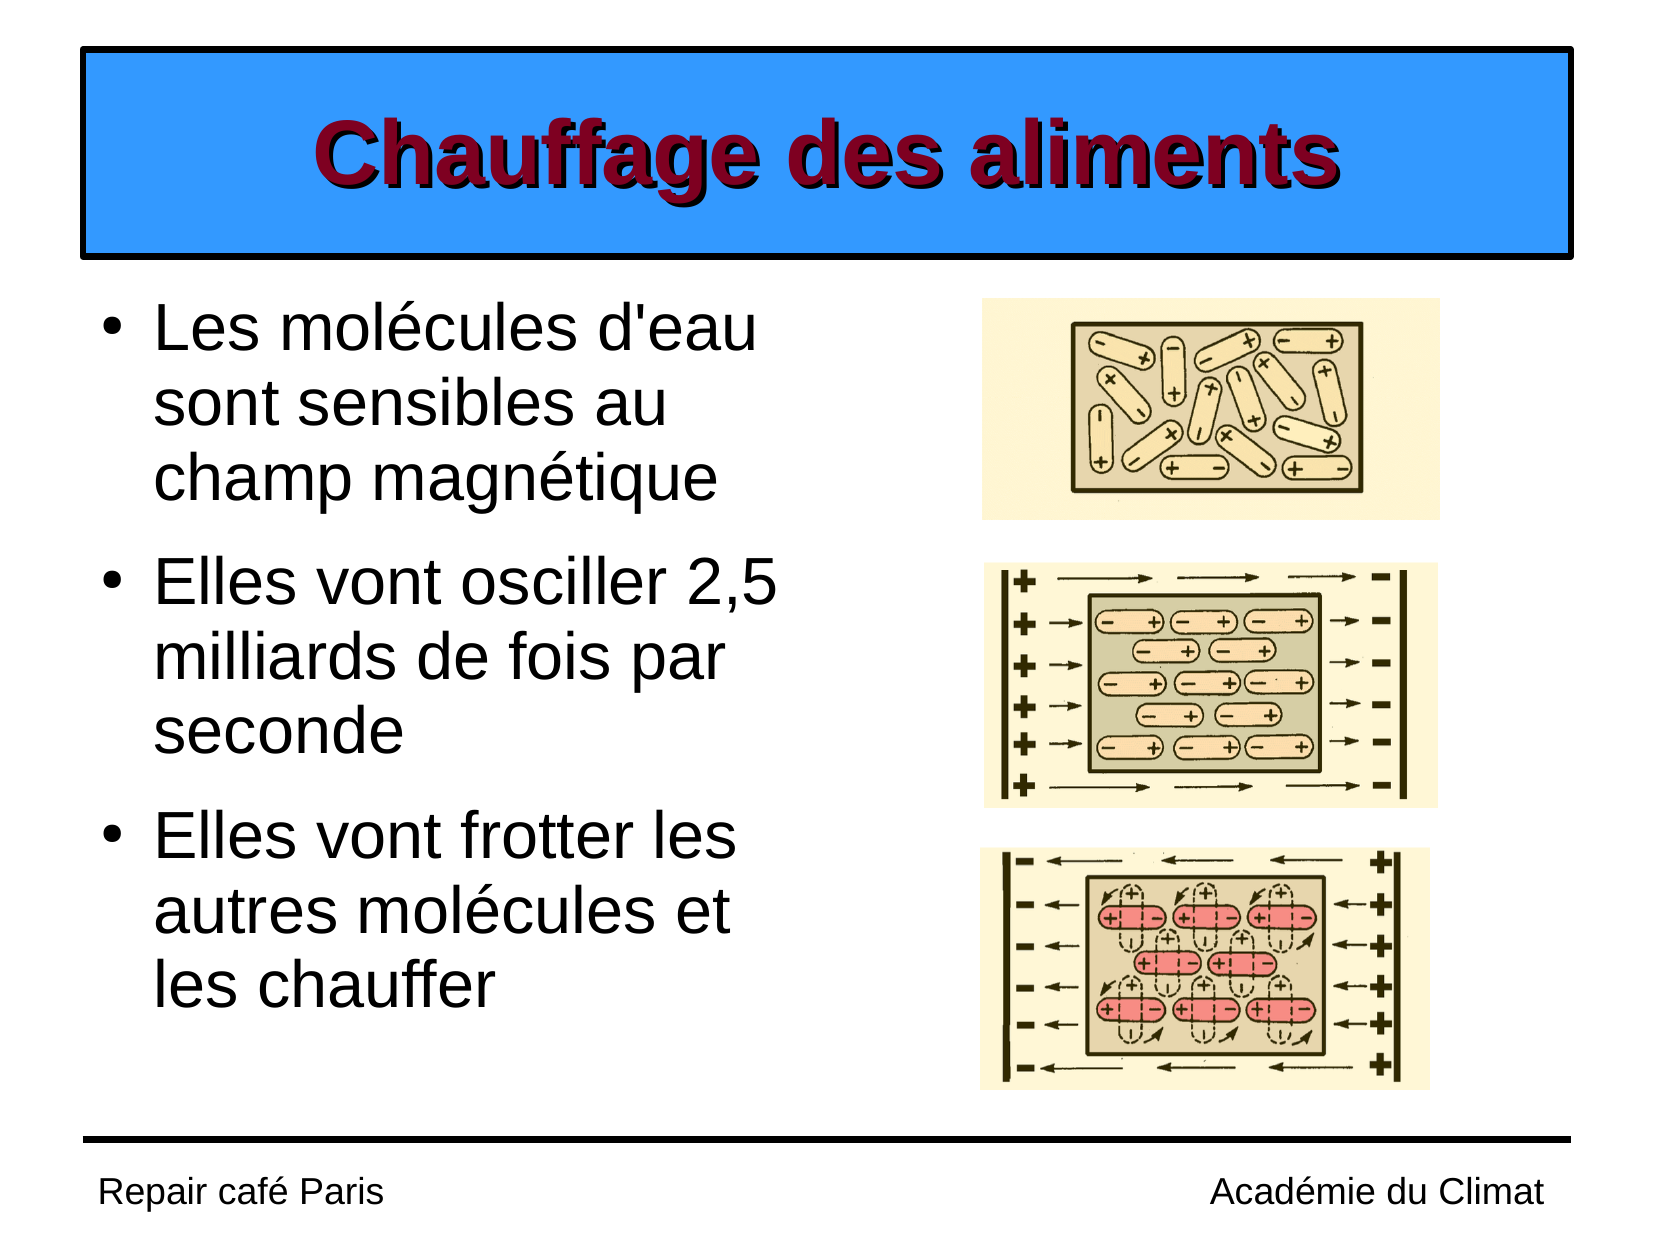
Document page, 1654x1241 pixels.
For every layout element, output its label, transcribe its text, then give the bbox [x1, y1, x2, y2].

title Chauffage des aliments [82, 49, 1571, 257]
text_box Repair café Paris Académie du Climat [82, 1163, 1571, 1220]
picture [969, 290, 1447, 1109]
list Les molécules d'eau sont sensibles au champ magnétique Elles vont osciller 2,5 milliards de fois par seconde Elles vont frotter les autres molécules et les chauffer [82, 290, 809, 1109]
